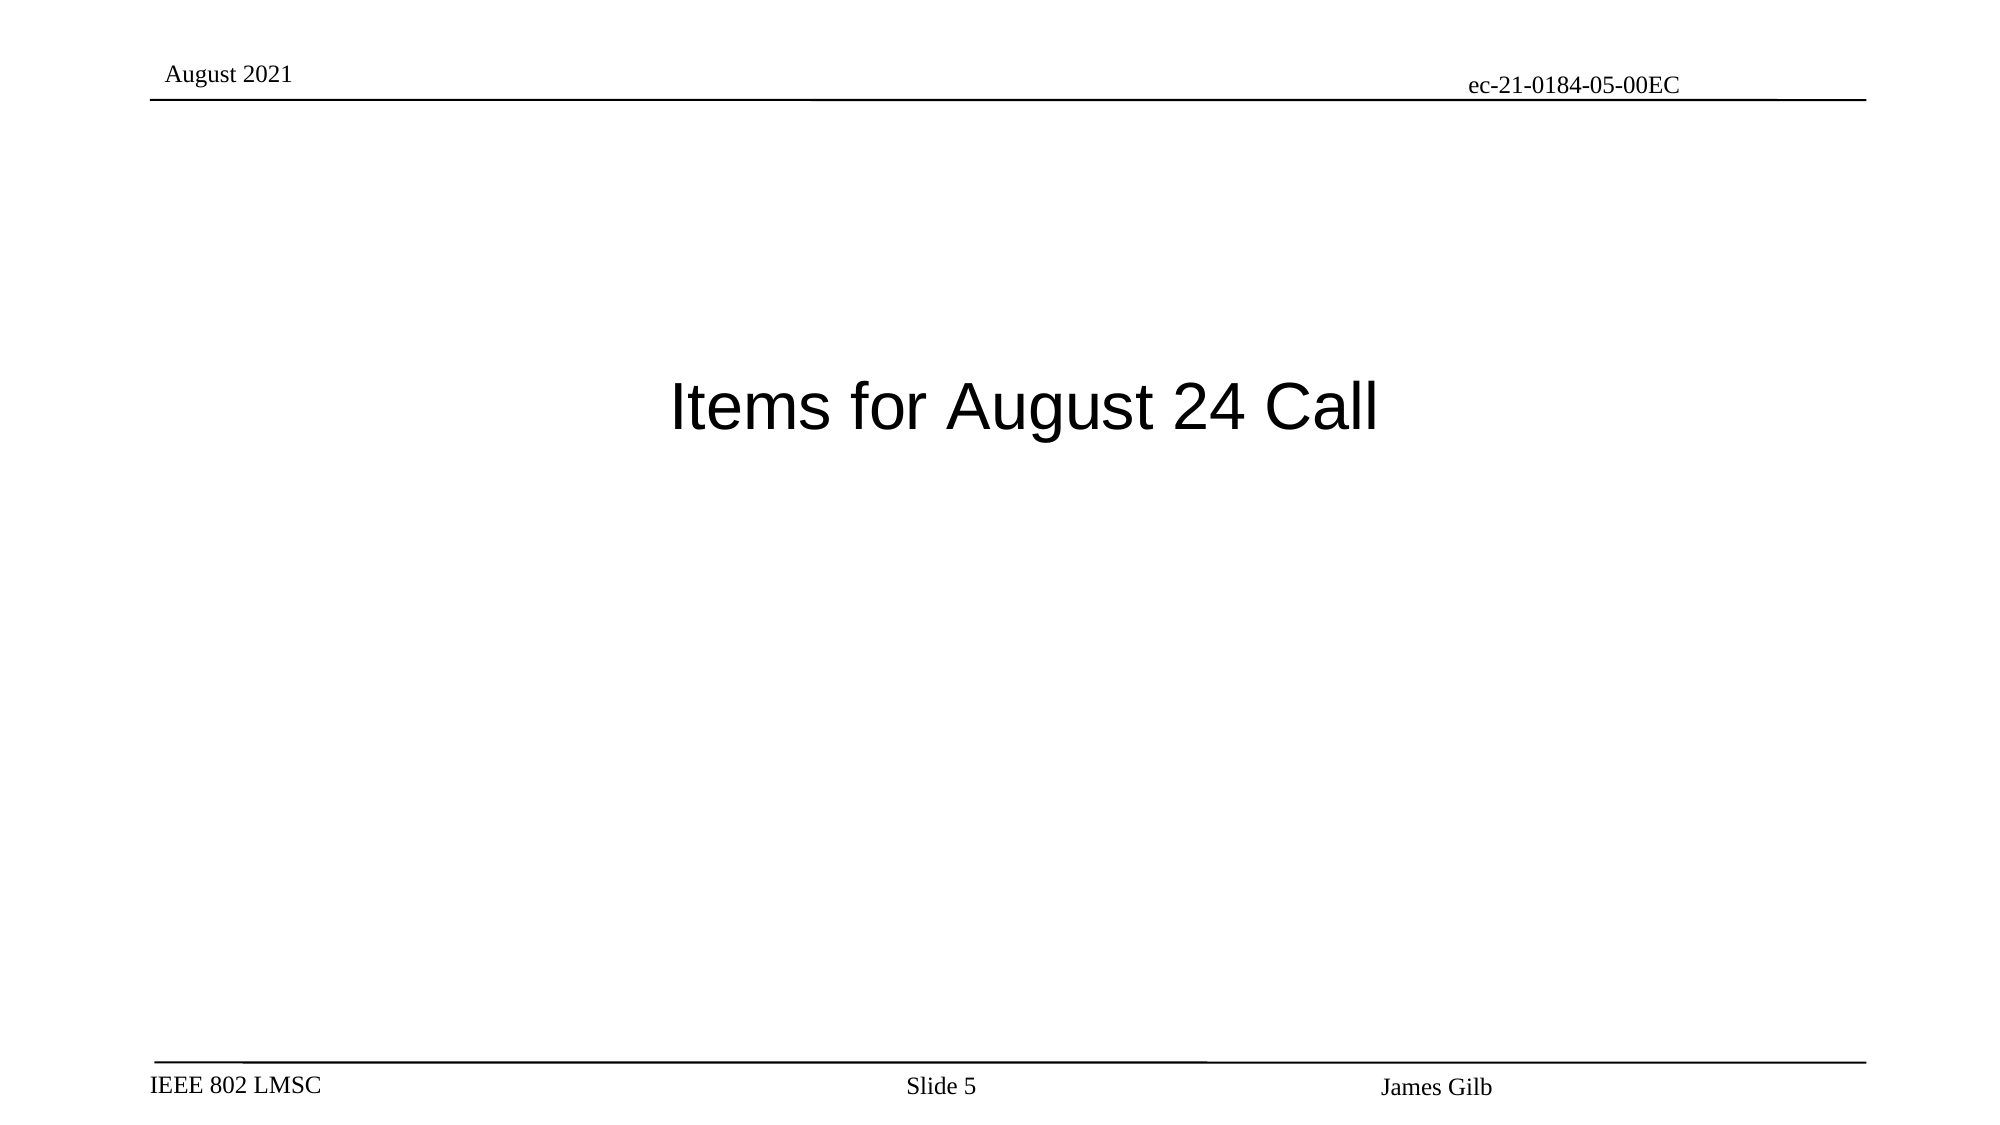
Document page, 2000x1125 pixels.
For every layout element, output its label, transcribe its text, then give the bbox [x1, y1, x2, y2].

text_box Slide [799, 1069, 1083, 1108]
subtitle Items for August 24 Call [150, 112, 1900, 693]
